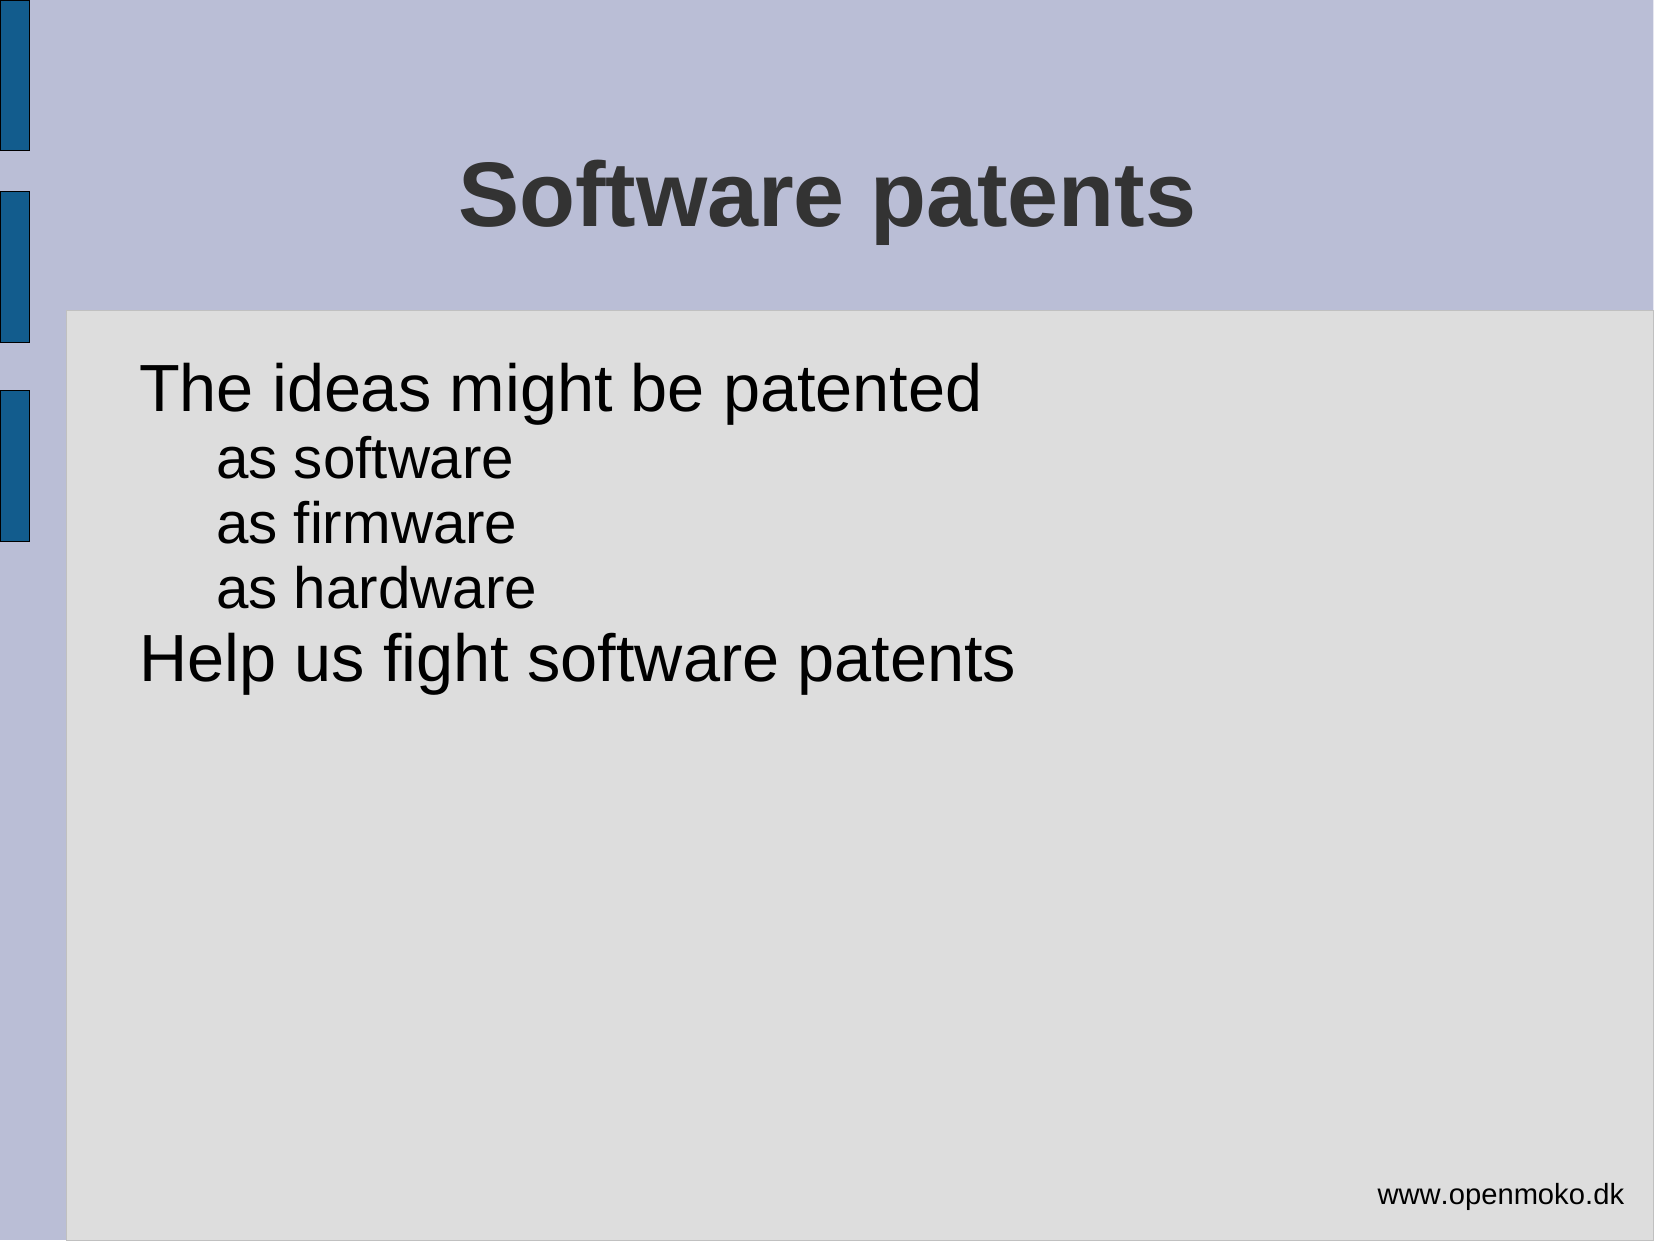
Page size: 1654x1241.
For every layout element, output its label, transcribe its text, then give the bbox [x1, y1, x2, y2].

list The ideas might be patented as software as firmware as hardware Help us fight software patents [121, 350, 1534, 1133]
title Software patents [121, 91, 1534, 299]
